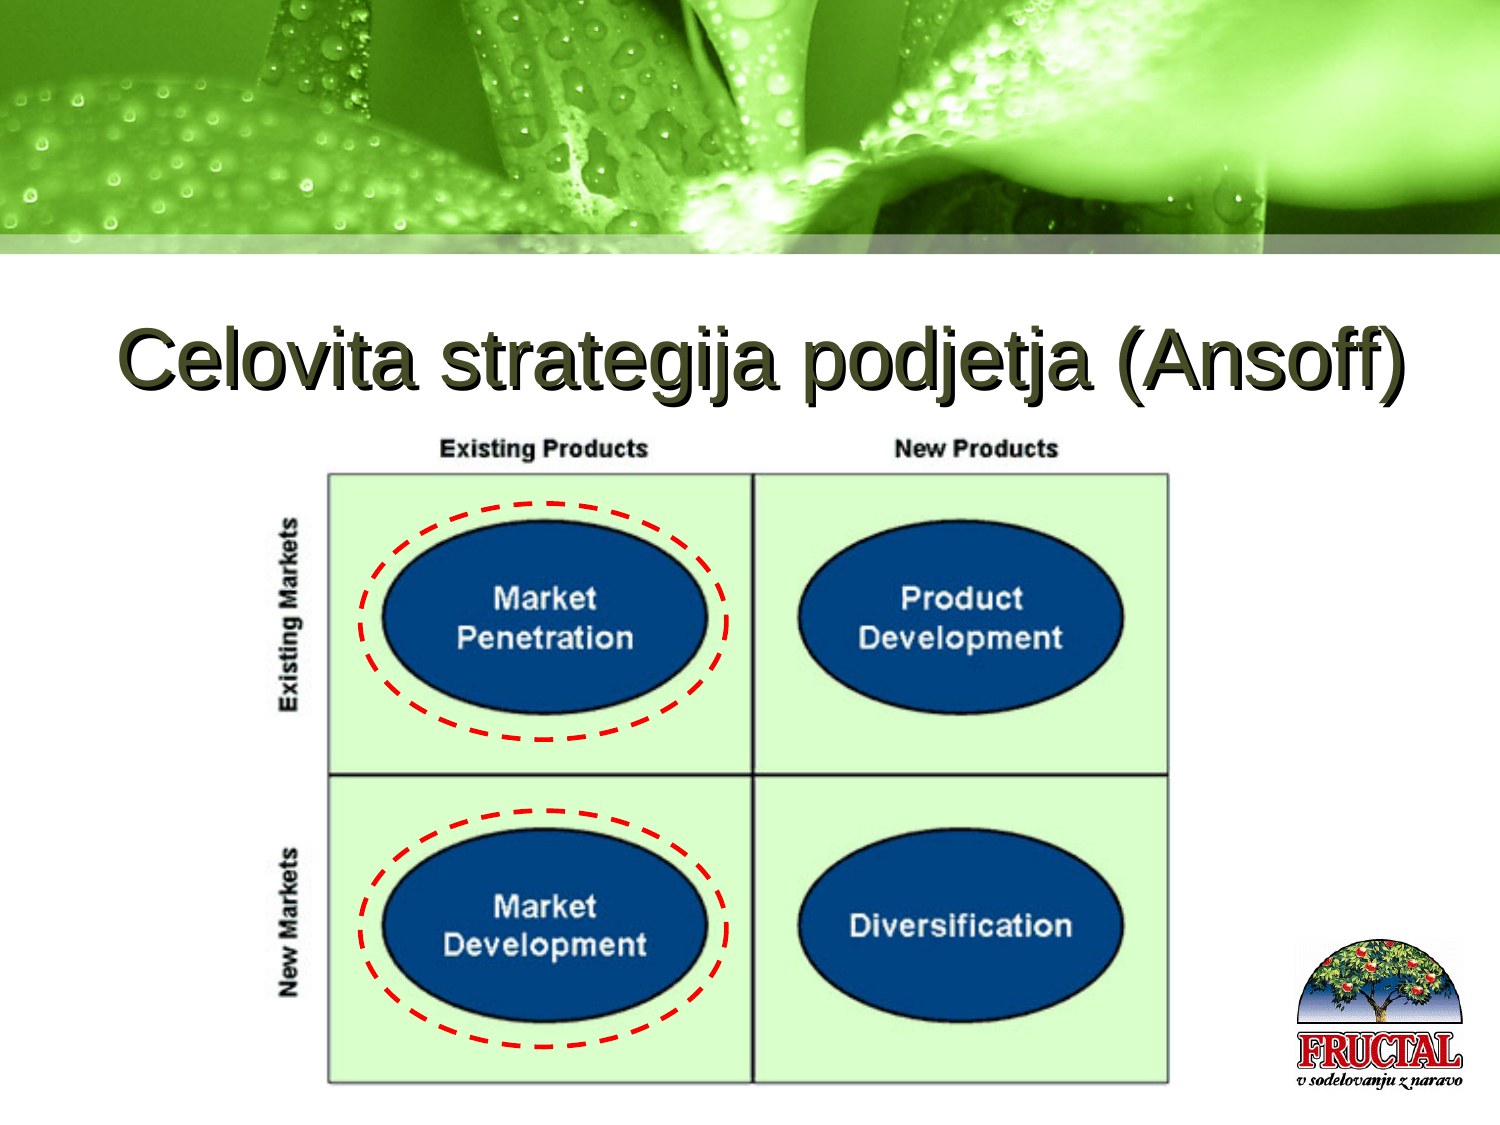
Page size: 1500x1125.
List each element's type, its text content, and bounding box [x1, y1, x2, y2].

title Celovita strategija podjetja (Ansoff) [100, 271, 1438, 435]
picture [0, 0, 1500, 1125]
